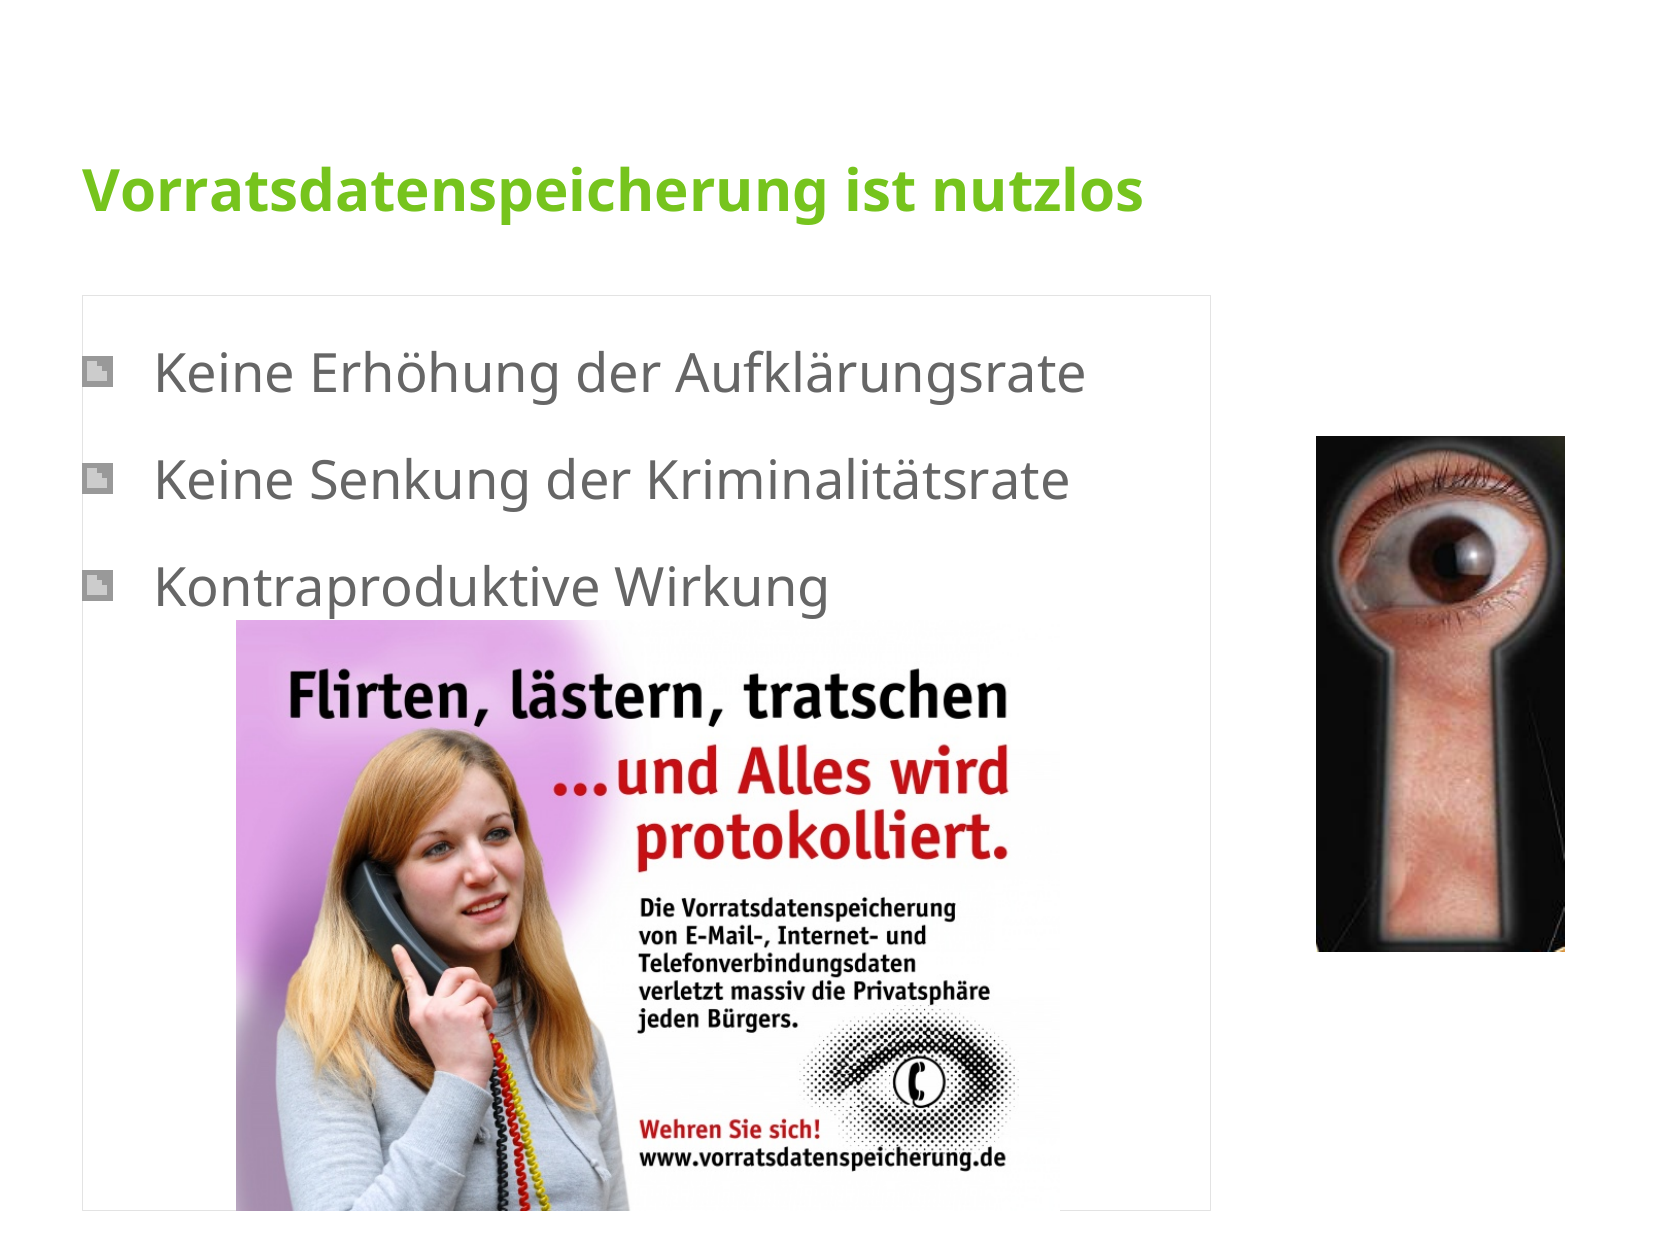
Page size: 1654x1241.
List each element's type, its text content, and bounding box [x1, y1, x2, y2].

picture [236, 620, 1060, 1211]
title Vorratsdatenspeicherung ist nutzlos [82, 118, 1565, 257]
picture [1316, 436, 1565, 952]
list Keine Erhöhung der Aufklärungsrate Keine Senkung der Kriminalitätsrate Kontraproduktive Wirkung [82, 295, 1211, 1211]
